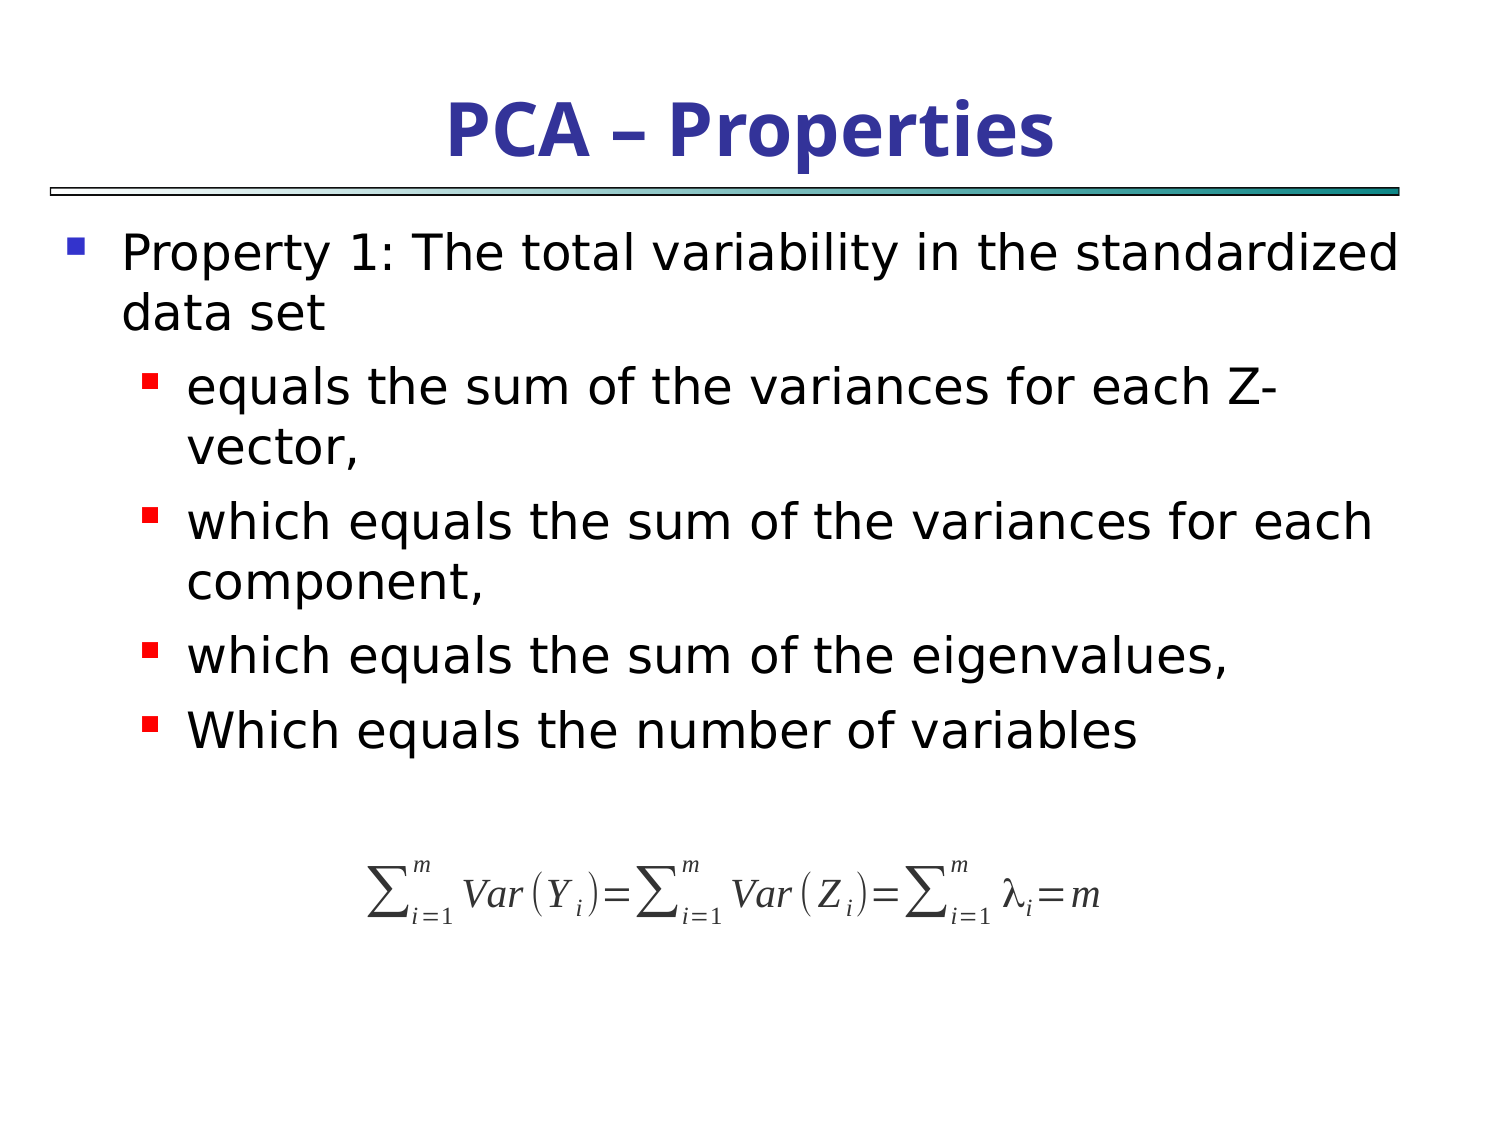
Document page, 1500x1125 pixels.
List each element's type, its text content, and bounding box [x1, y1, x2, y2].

title PCA – Properties [0, 74, 1500, 180]
list Property 1: The total variability in the standardized data set equals the sum of the variances for each Z-vector, which equals the sum of the variances for each component, which equals the sum of the eigenvalues, Which equals the number of variables [49, 212, 1425, 1081]
chart [358, 850, 1107, 930]
